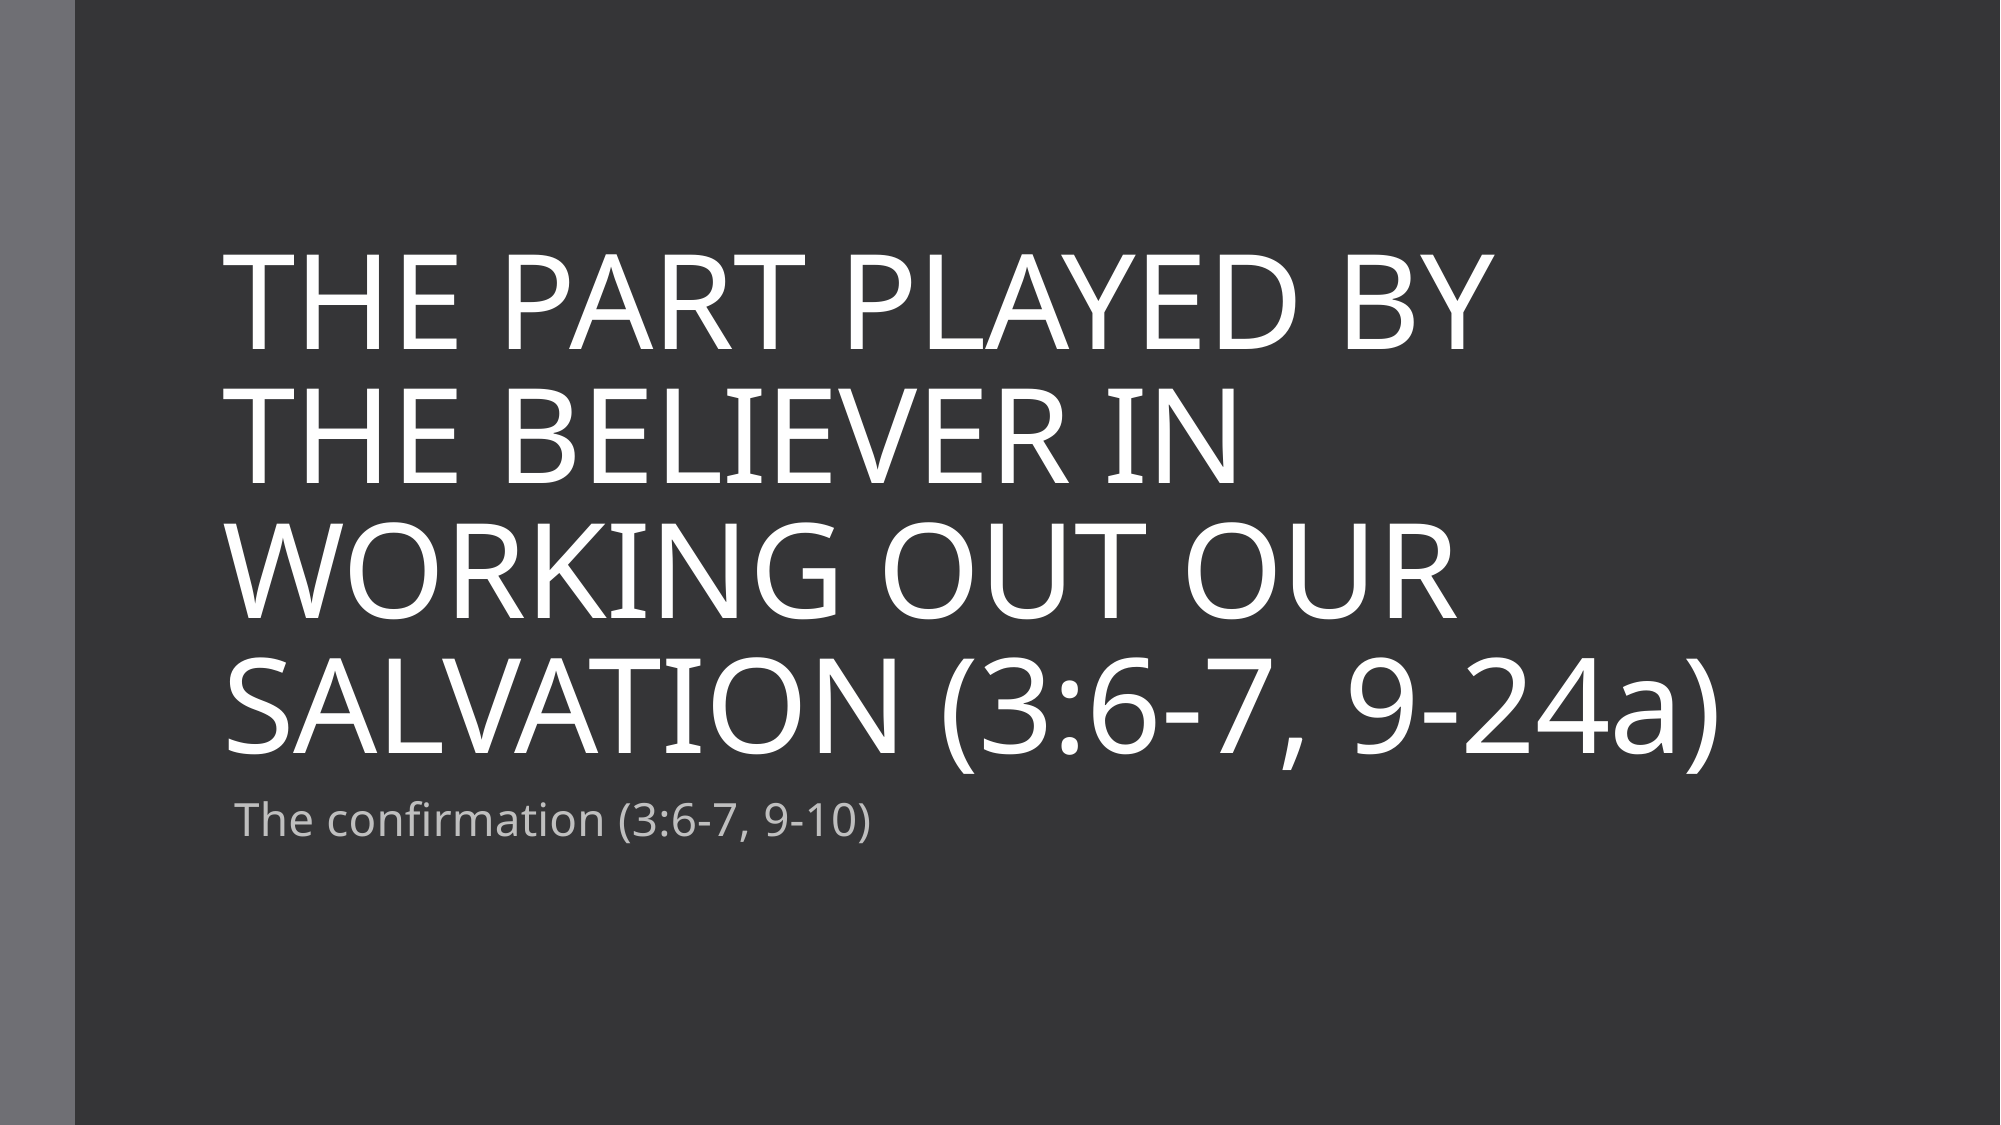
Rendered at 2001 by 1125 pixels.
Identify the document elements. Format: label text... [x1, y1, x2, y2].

subtitle The confirmation (3:6-7, 9-10) [206, 787, 1752, 1066]
title THE PART PLAYED BY THE BELIEVER IN WORKING OUT OUR SALVATION (3:6-7, 9-24a) [206, 124, 1752, 787]
